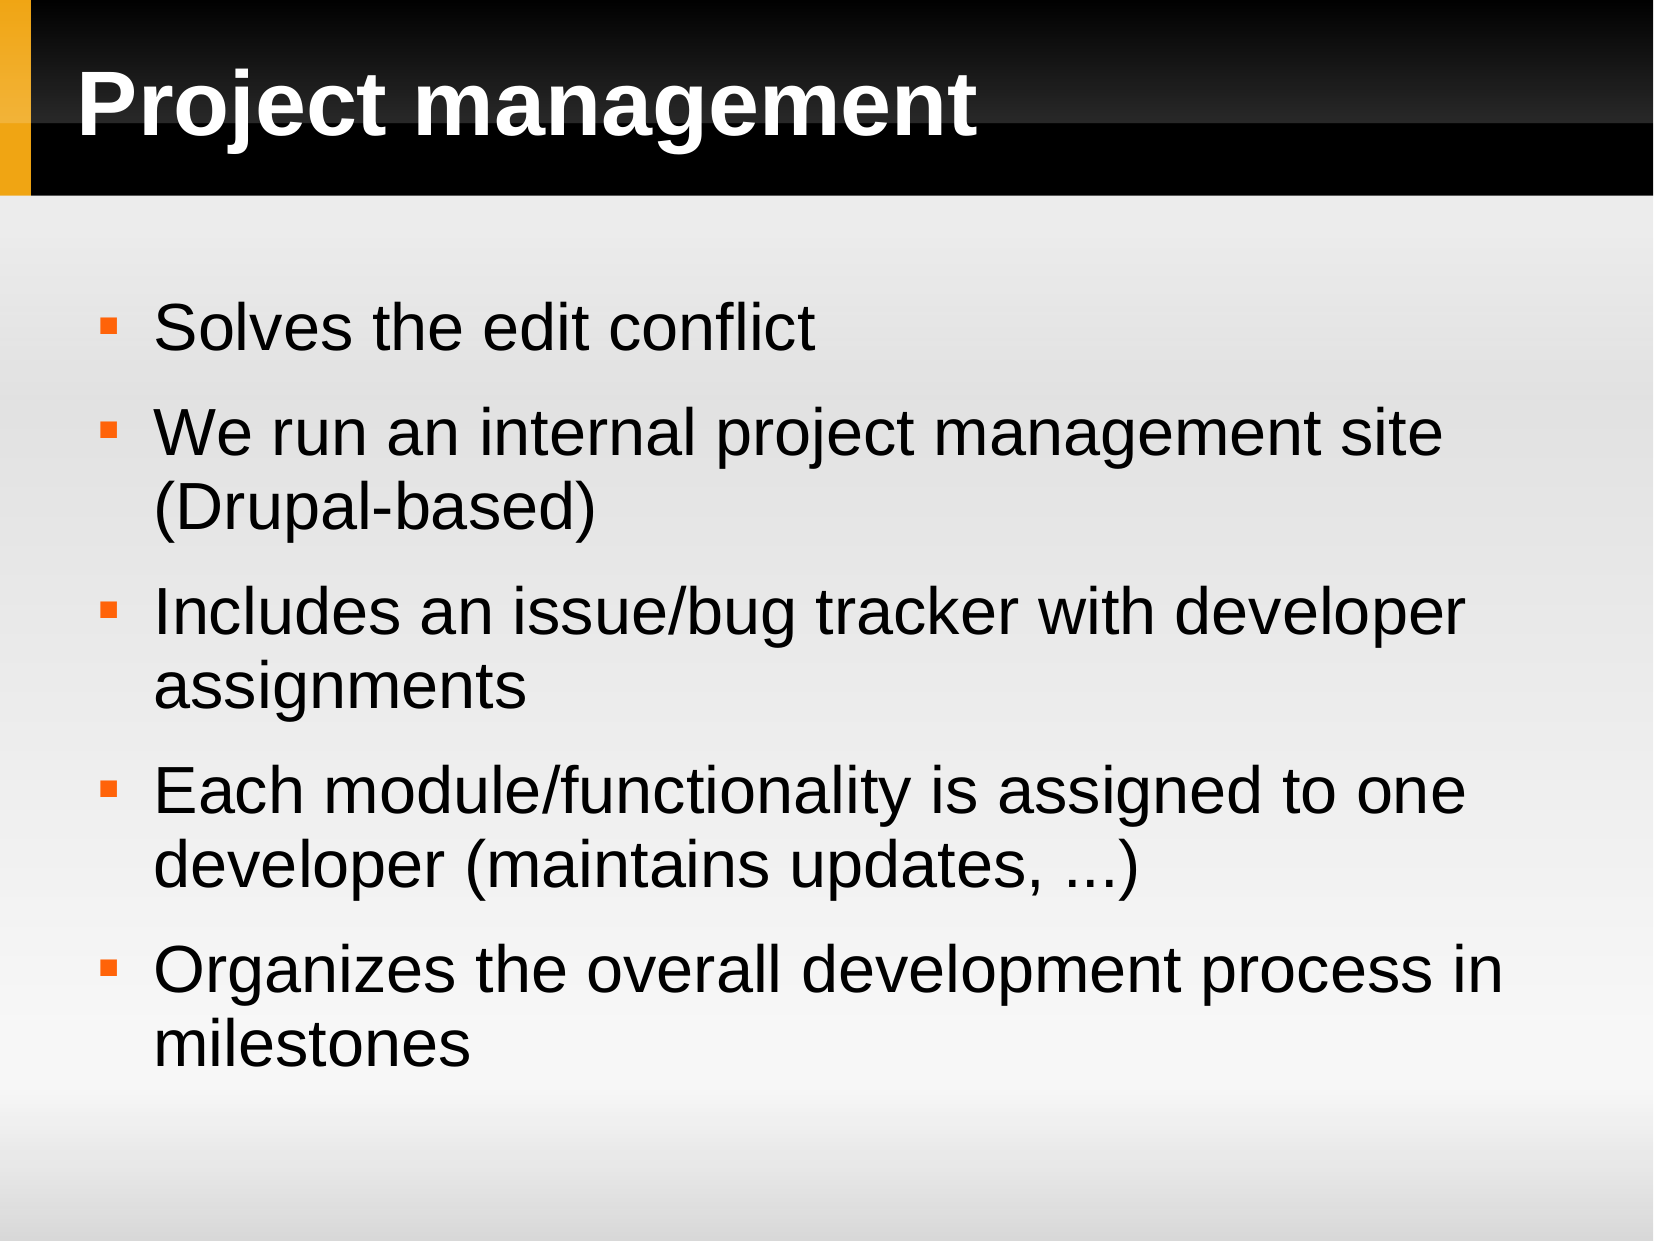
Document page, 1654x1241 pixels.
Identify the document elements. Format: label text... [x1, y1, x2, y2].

title Project management [76, 0, 1565, 208]
list Solves the edit conflict We run an internal project management site (Drupal-based) Includes an issue/bug tracker with developer assignments Each module/functionality is assigned to one developer (maintains updates, ...) Organizes the overall development process in milestones [82, 290, 1571, 1095]
picture [0, 0, 1654, 1241]
